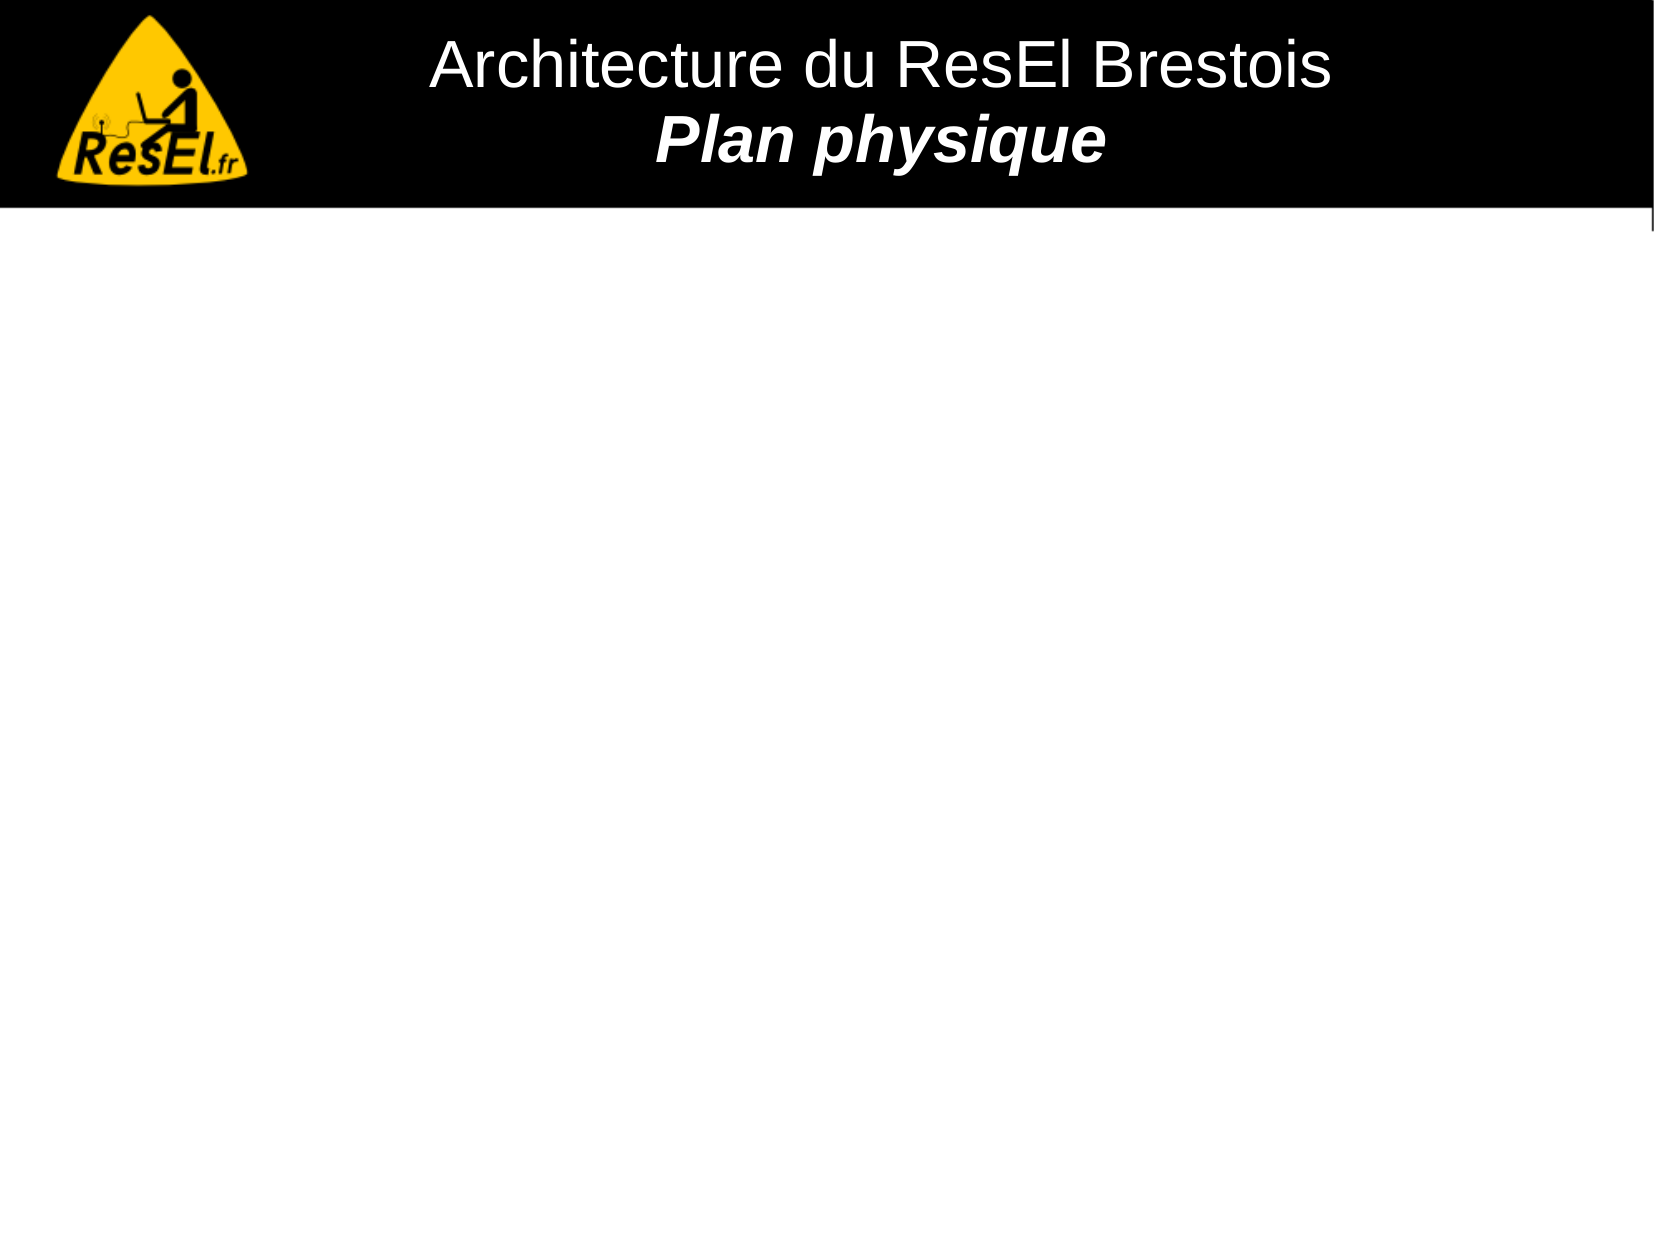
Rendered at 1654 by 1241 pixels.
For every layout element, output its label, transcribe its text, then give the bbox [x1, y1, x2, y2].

picture [0, 0, 1654, 1241]
title Architecture du ResEl Brestois Plan physique [275, 27, 1488, 177]
